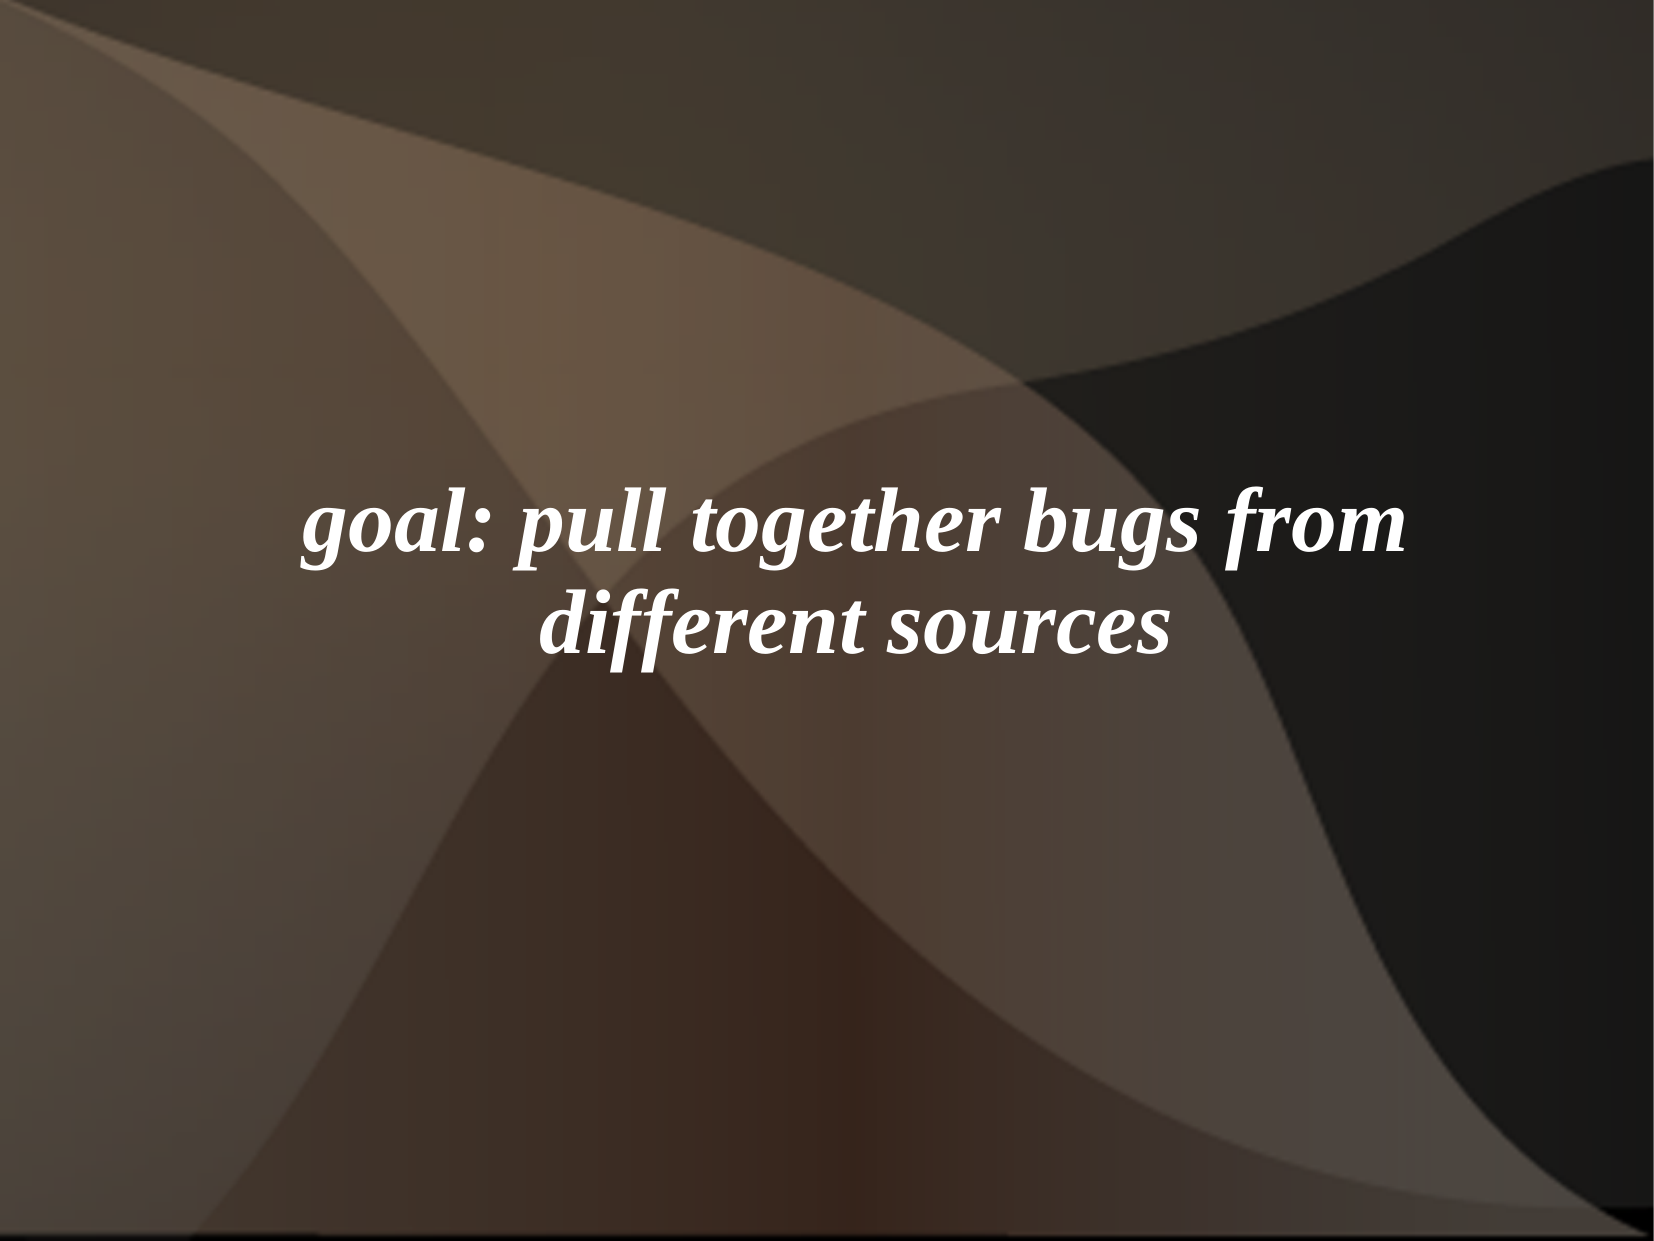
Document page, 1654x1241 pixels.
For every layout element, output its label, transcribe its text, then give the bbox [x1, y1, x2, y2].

picture [0, 0, 1654, 1241]
title goal: pull together bugs from different sources [112, 467, 1601, 676]
